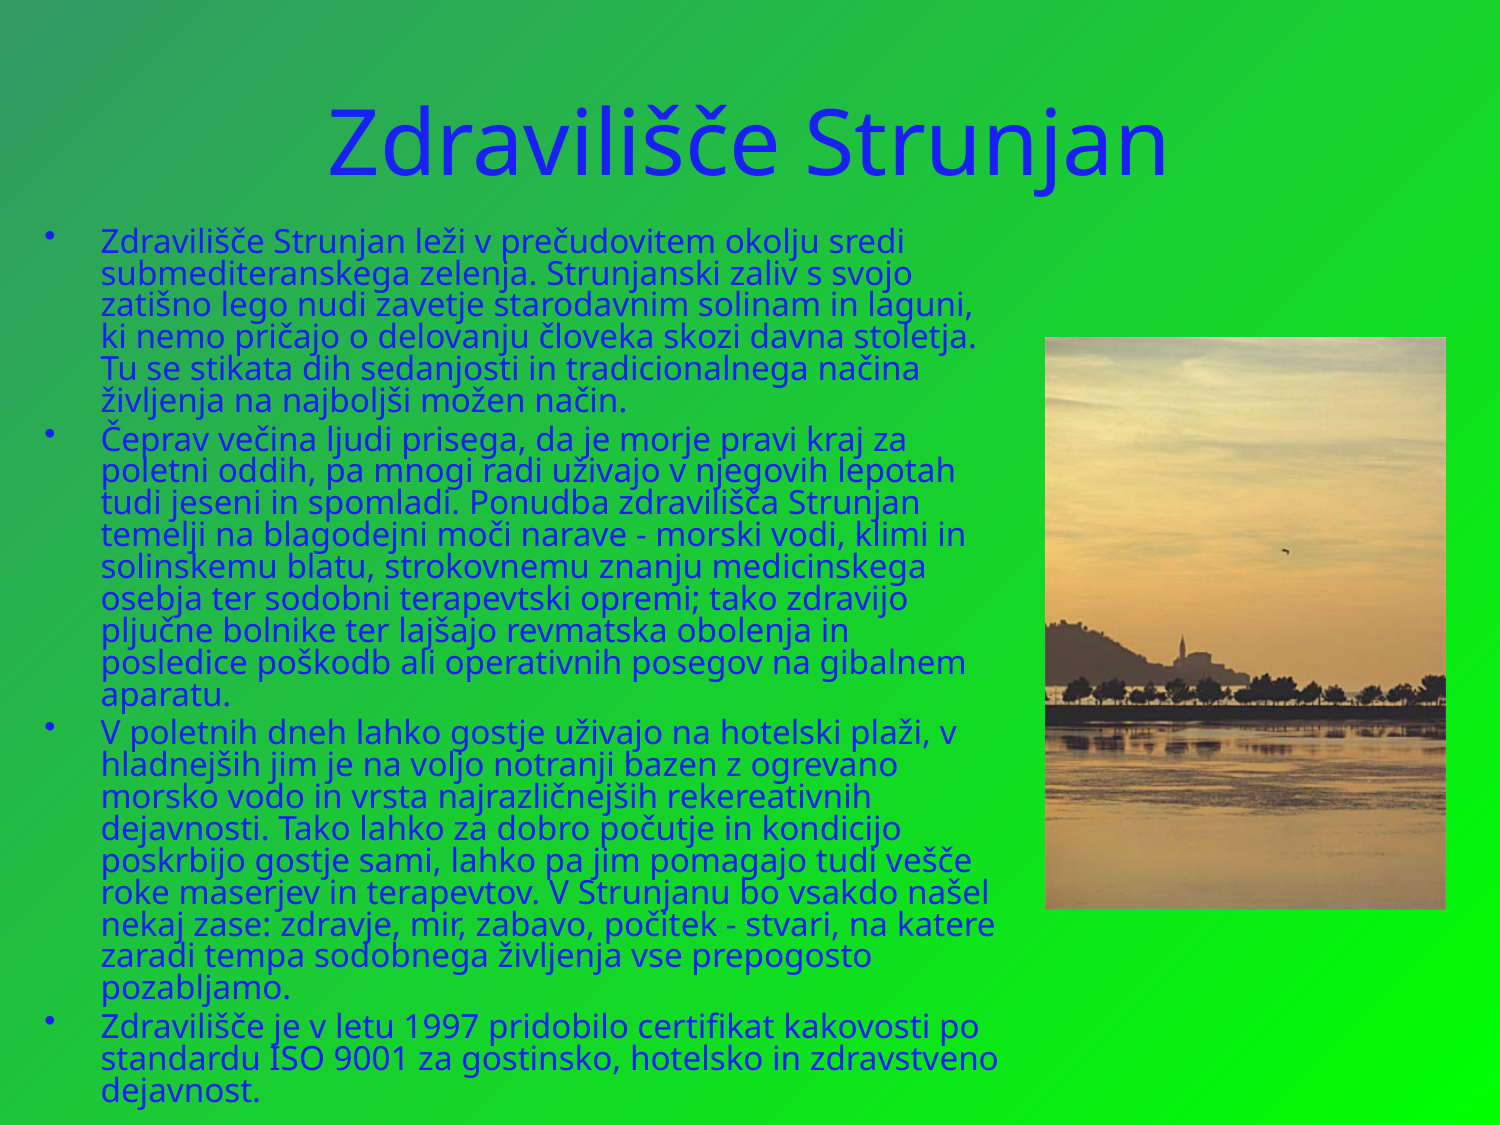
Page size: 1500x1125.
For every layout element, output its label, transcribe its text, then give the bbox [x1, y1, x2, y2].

title Zdravilišče Strunjan [75, 45, 1425, 233]
list Zdravilišče Strunjan leži v prečudovitem okolju sredi submediteranskega zelenja. Strunjanski zaliv s svojo zatišno lego nudi zavetje starodavnim solinam in laguni, ki nemo pričajo o delovanju človeka skozi davna stoletja. Tu se stikata dih sedanjosti in tradicionalnega načina življenja na najboljši možen način. Čeprav večina ljudi prisega, da je morje pravi kraj za poletni oddih, pa mnogi radi uživajo v njegovih lepotah tudi jeseni in spomladi. Ponudba zdravilišča Strunjan temelji na blagodejni moči narave - morski vodi, klimi in solinskemu blatu, strokovnemu znanju medicinskega osebja ter sodobni terapevtski opremi; tako zdravijo pljučne bolnike ter lajšajo revmatska obolenja in posledice poškodb ali operativnih posegov na gibalnem aparatu. V poletnih dneh lahko gostje uživajo na hotelski plaži, v hladnejših jim je na voljo notranji bazen z ogrevano morsko vodo in vrsta najrazličnejših rekereativnih dejavnosti. Tako lahko za dobro počutje in kondicijo poskrbijo gostje sami, lahko pa jim pomagajo tudi vešče roke maserjev in terapevtov. V Strunjanu bo vsakdo našel nekaj zase: zdravje, mir, zabavo, počitek - stvari, na katere zaradi tempa sodobnega življenja vse prepogosto pozabljamo. Zdravilišče je v letu 1997 pridobilo certifikat kakovosti po standardu ISO 9001 za gostinsko, hotelsko in zdravstveno dejavnost. [29, 220, 1022, 1094]
picture [1045, 337, 1446, 910]
